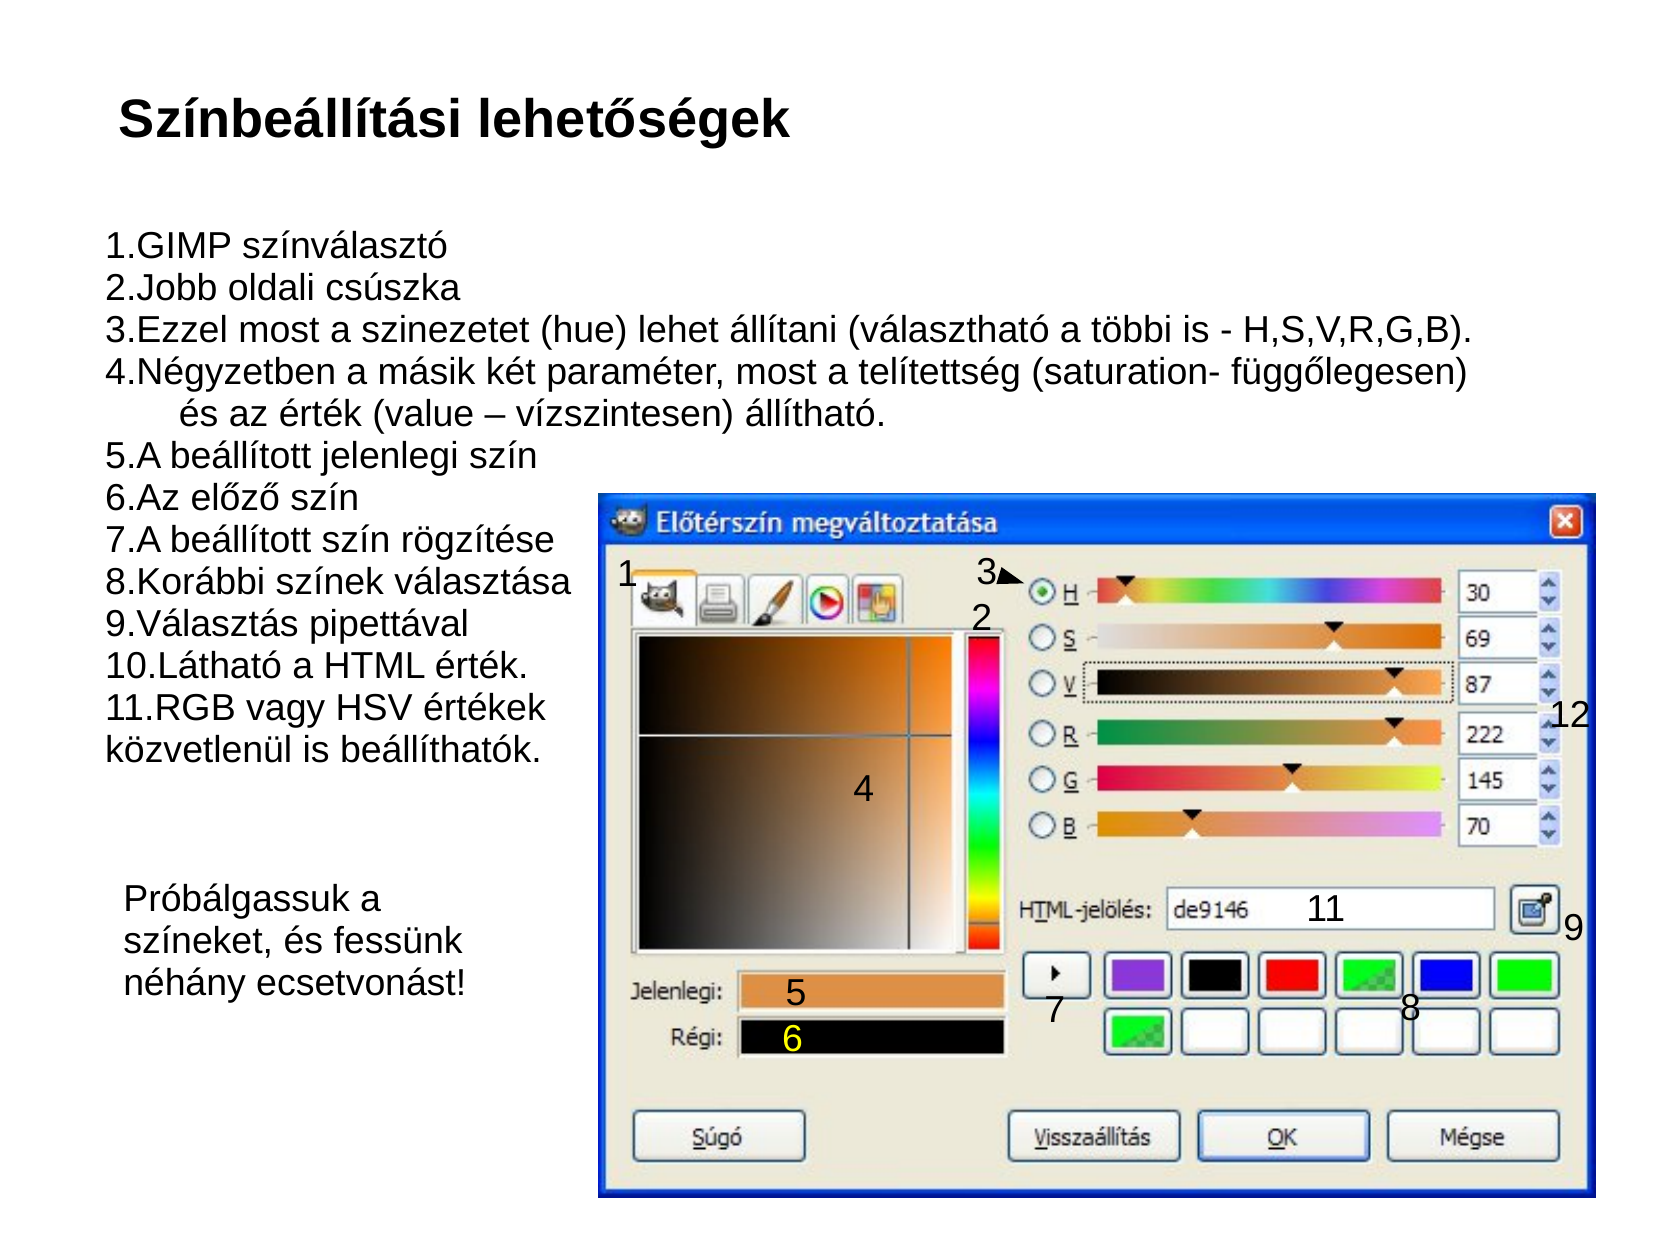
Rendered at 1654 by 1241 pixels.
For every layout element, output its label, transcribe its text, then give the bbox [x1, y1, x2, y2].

text_box GIMP színválasztó Jobb oldali csúszka Ezzel most a szinezetet (hue) lehet állítani (választható a többi is - H,S,V,R,G,B). Négyzetben a másik két paraméter, most a telítettség (saturation- függőlegesen) és az érték (value – vízszintesen) állítható. A beállított jelenlegi szín Az előző szín A beállított szín rögzítése Korábbi színek választása Választás pipettával Látható a HTML érték. RGB vagy HSV értékek közvetlenül is beállíthatók. [90, 217, 1494, 779]
text_box 2 [956, 588, 1007, 646]
text_box 5 [770, 963, 822, 1021]
text_box 6 [767, 1010, 818, 1075]
text_box 3 [961, 543, 1013, 601]
text_box 12 [1534, 685, 1606, 743]
text_box 8 [1385, 979, 1436, 1037]
text_box 9 [1548, 899, 1599, 1098]
text_box 1 [602, 545, 653, 603]
text_box Próbálgassuk a színeket, és fessünk néhány ecsetvonást! [108, 870, 550, 1012]
text_box 4 [838, 760, 889, 818]
text_box 11 [1291, 880, 1361, 938]
text_box 7 [1029, 980, 1080, 1038]
picture [598, 493, 1596, 1198]
text_box Színbeállítási lehetőségek [104, 81, 808, 159]
